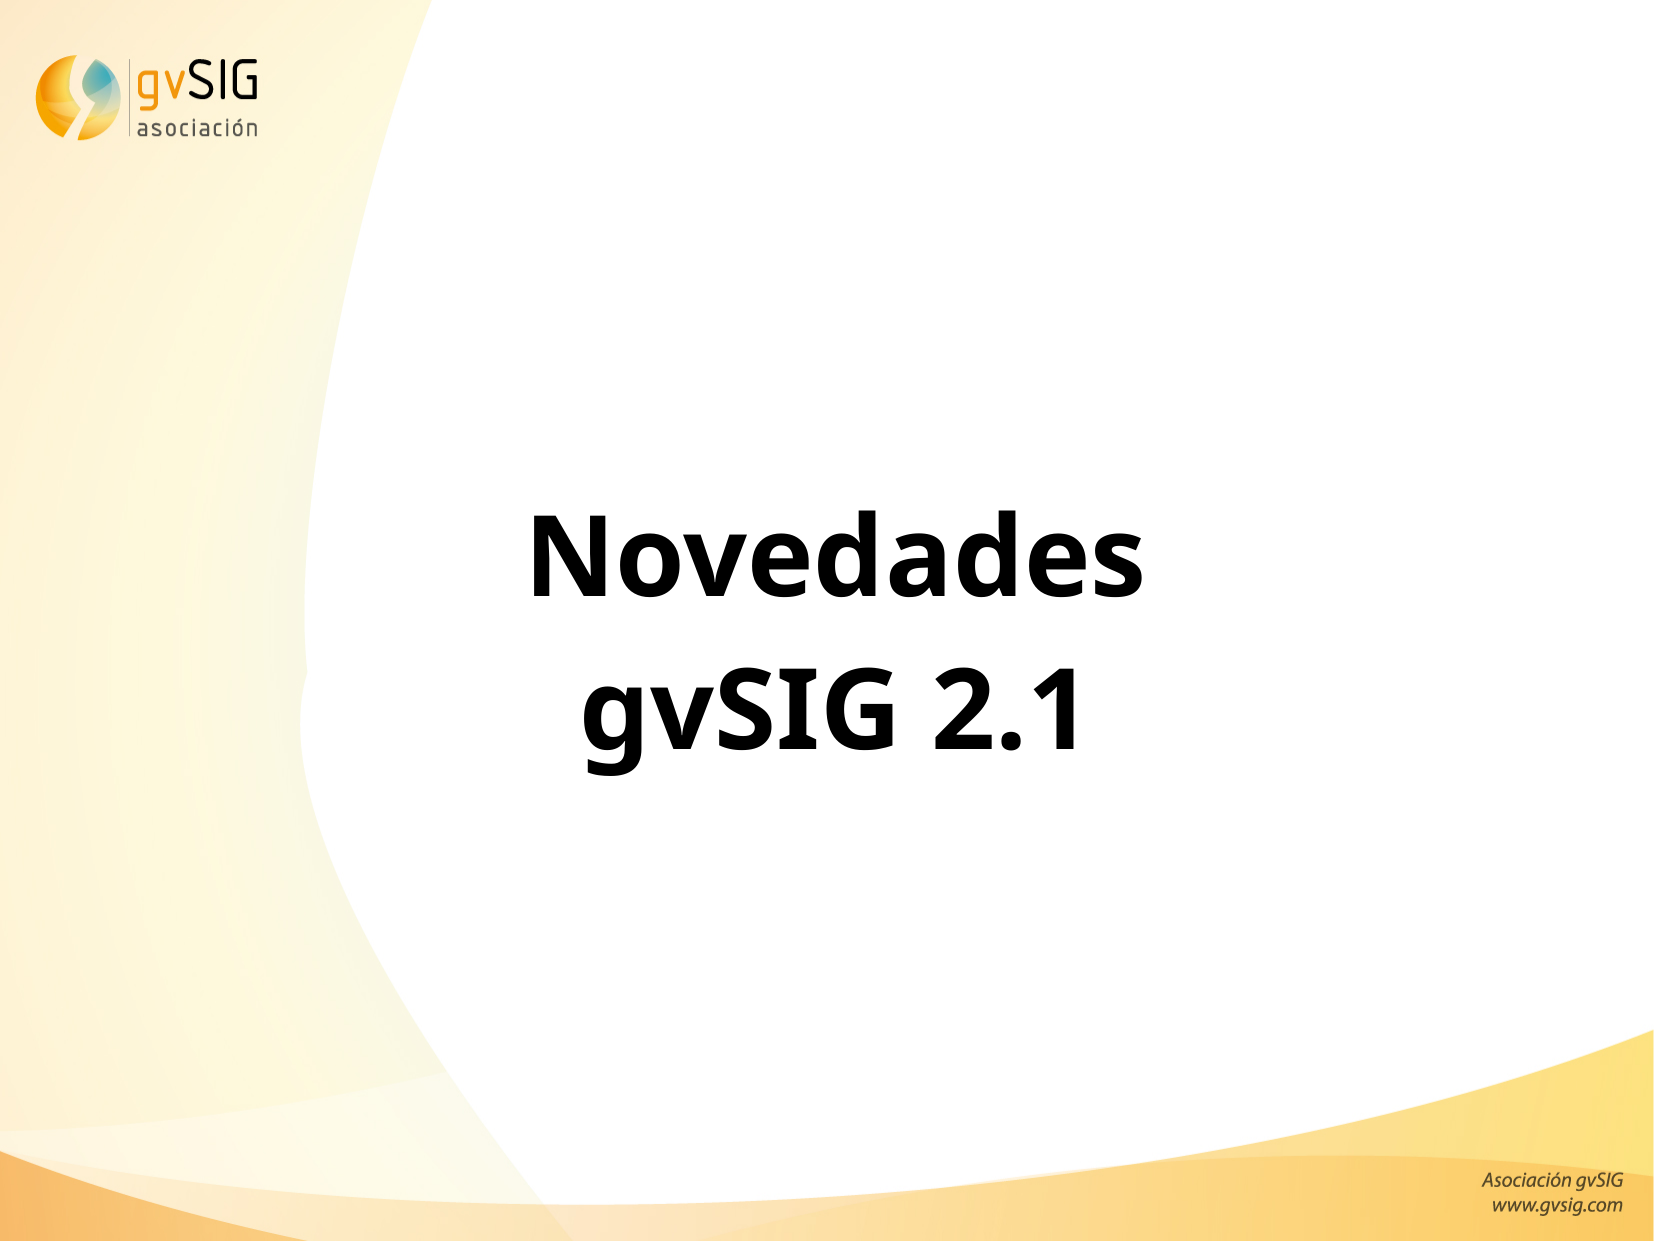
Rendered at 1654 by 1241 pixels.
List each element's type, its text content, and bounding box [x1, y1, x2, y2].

picture [0, 0, 1654, 1241]
title Novedades gvSIG 2.1 [377, 499, 1294, 759]
